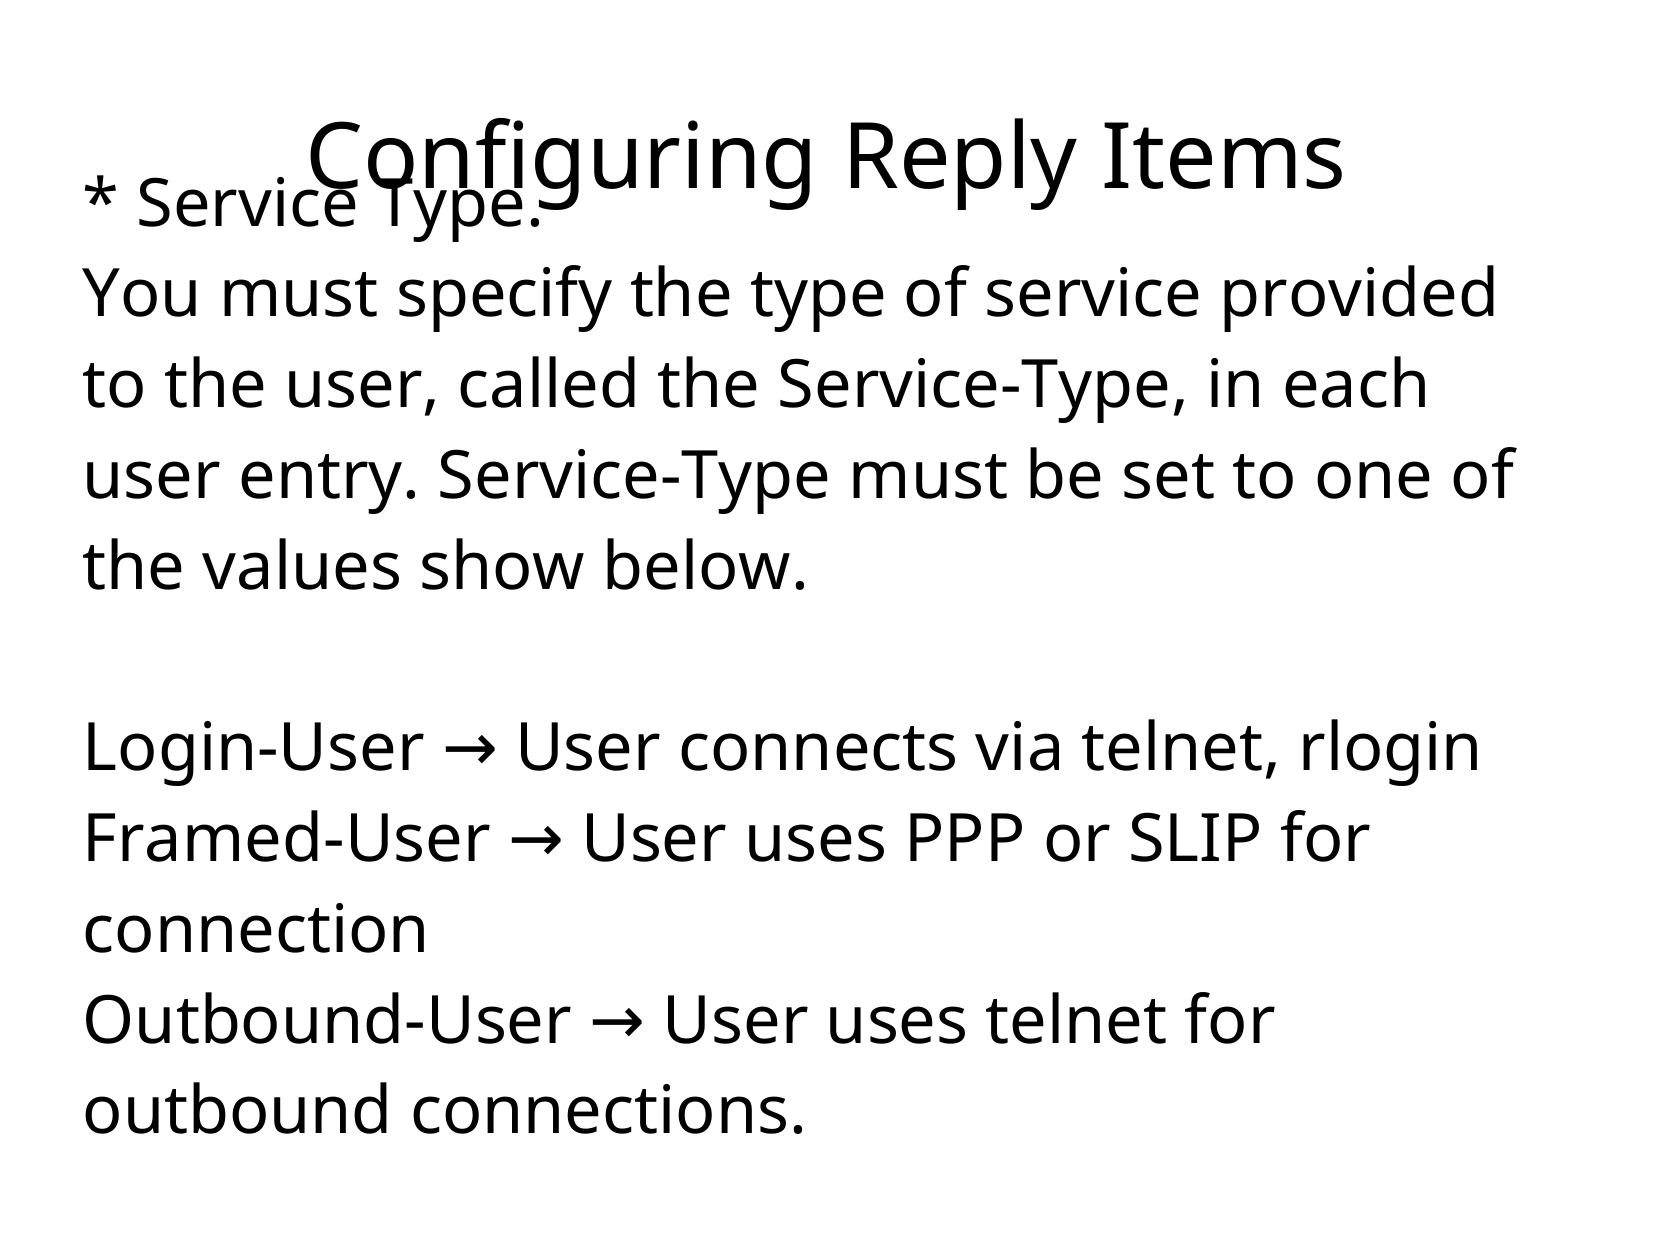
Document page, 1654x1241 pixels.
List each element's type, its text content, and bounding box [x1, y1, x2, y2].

subtitle * Service Type. You must specify the type of service provided to the user, called the Service-Type, in each user entry. Service-Type must be set to one of the values show below. Login-User → User connects via telnet, rlogin Framed-User → User uses PPP or SLIP for connection Outbound-User → User uses telnet for outbound connections. [82, 218, 1571, 1181]
title Configuring Reply Items [82, 56, 1571, 218]
